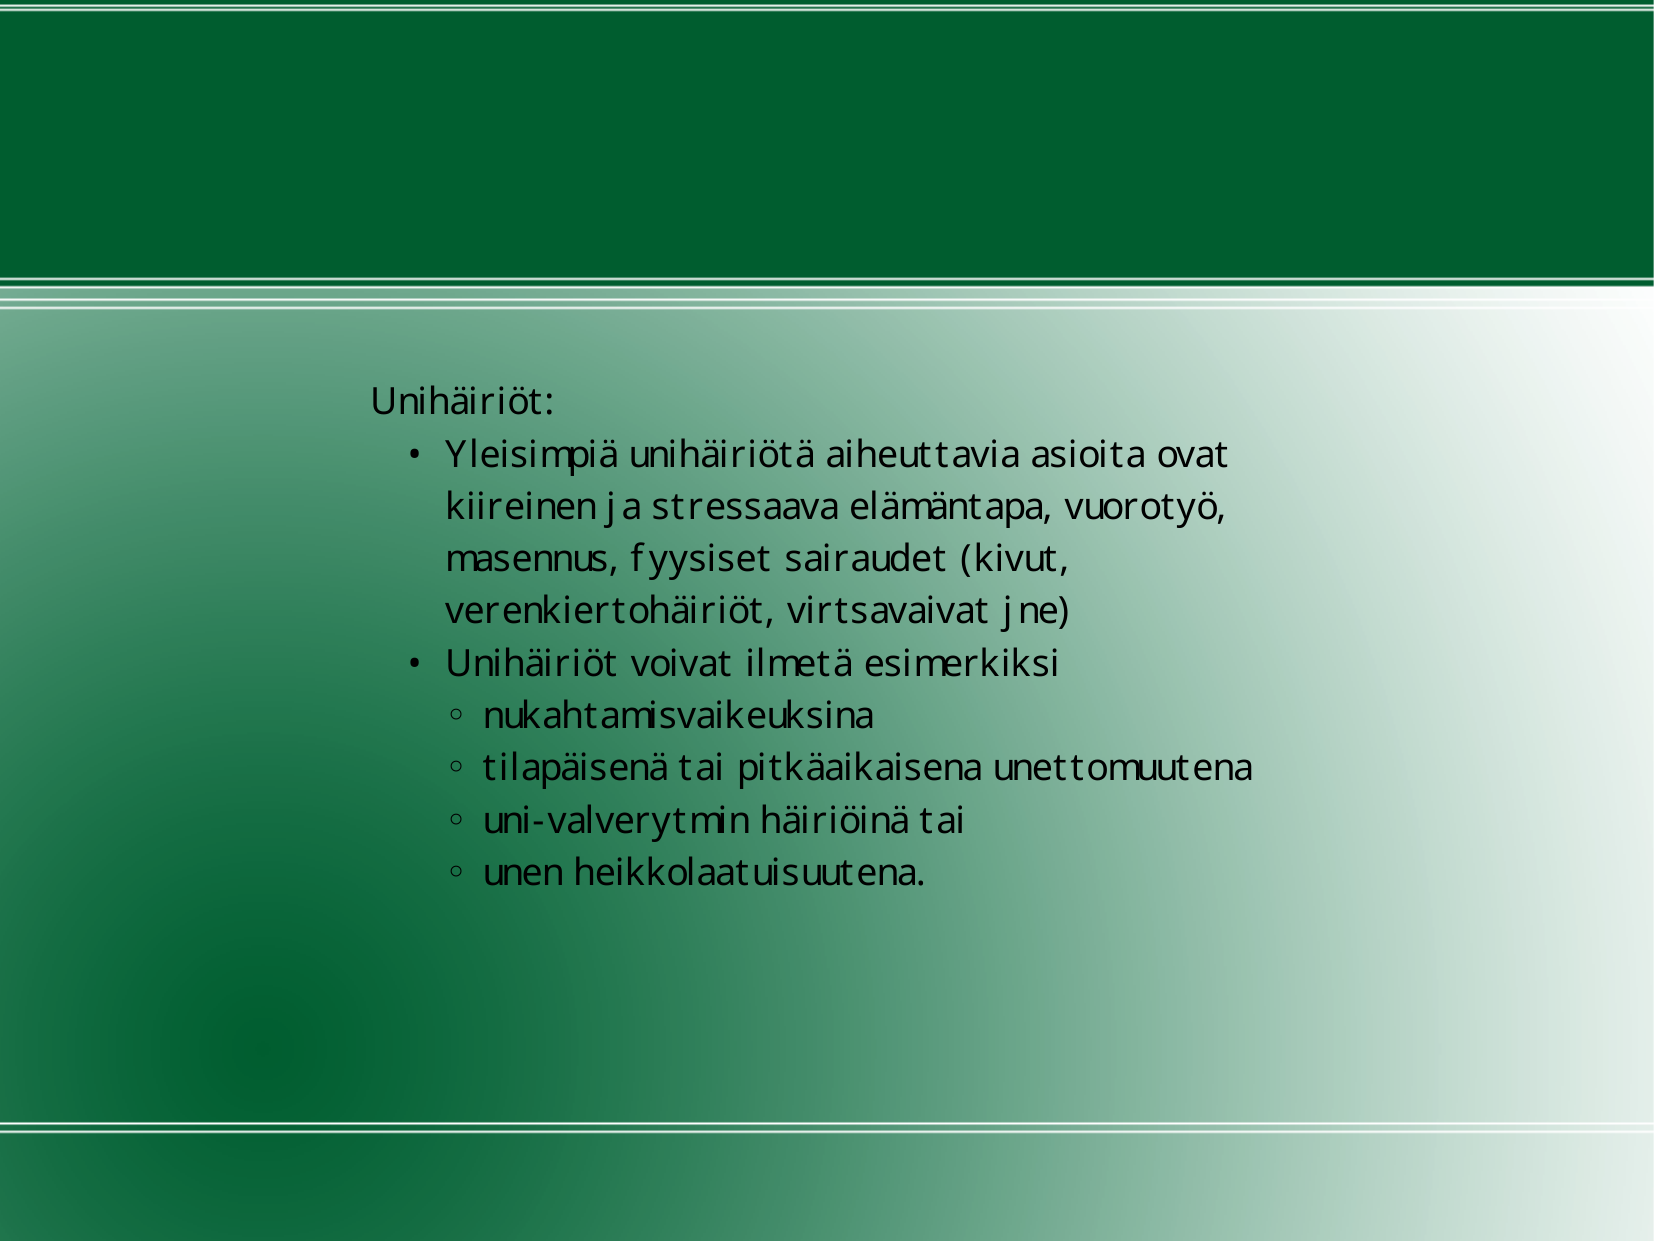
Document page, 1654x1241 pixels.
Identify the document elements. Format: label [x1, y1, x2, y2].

picture [0, 0, 1654, 1241]
chart [250, 255, 1374, 1069]
